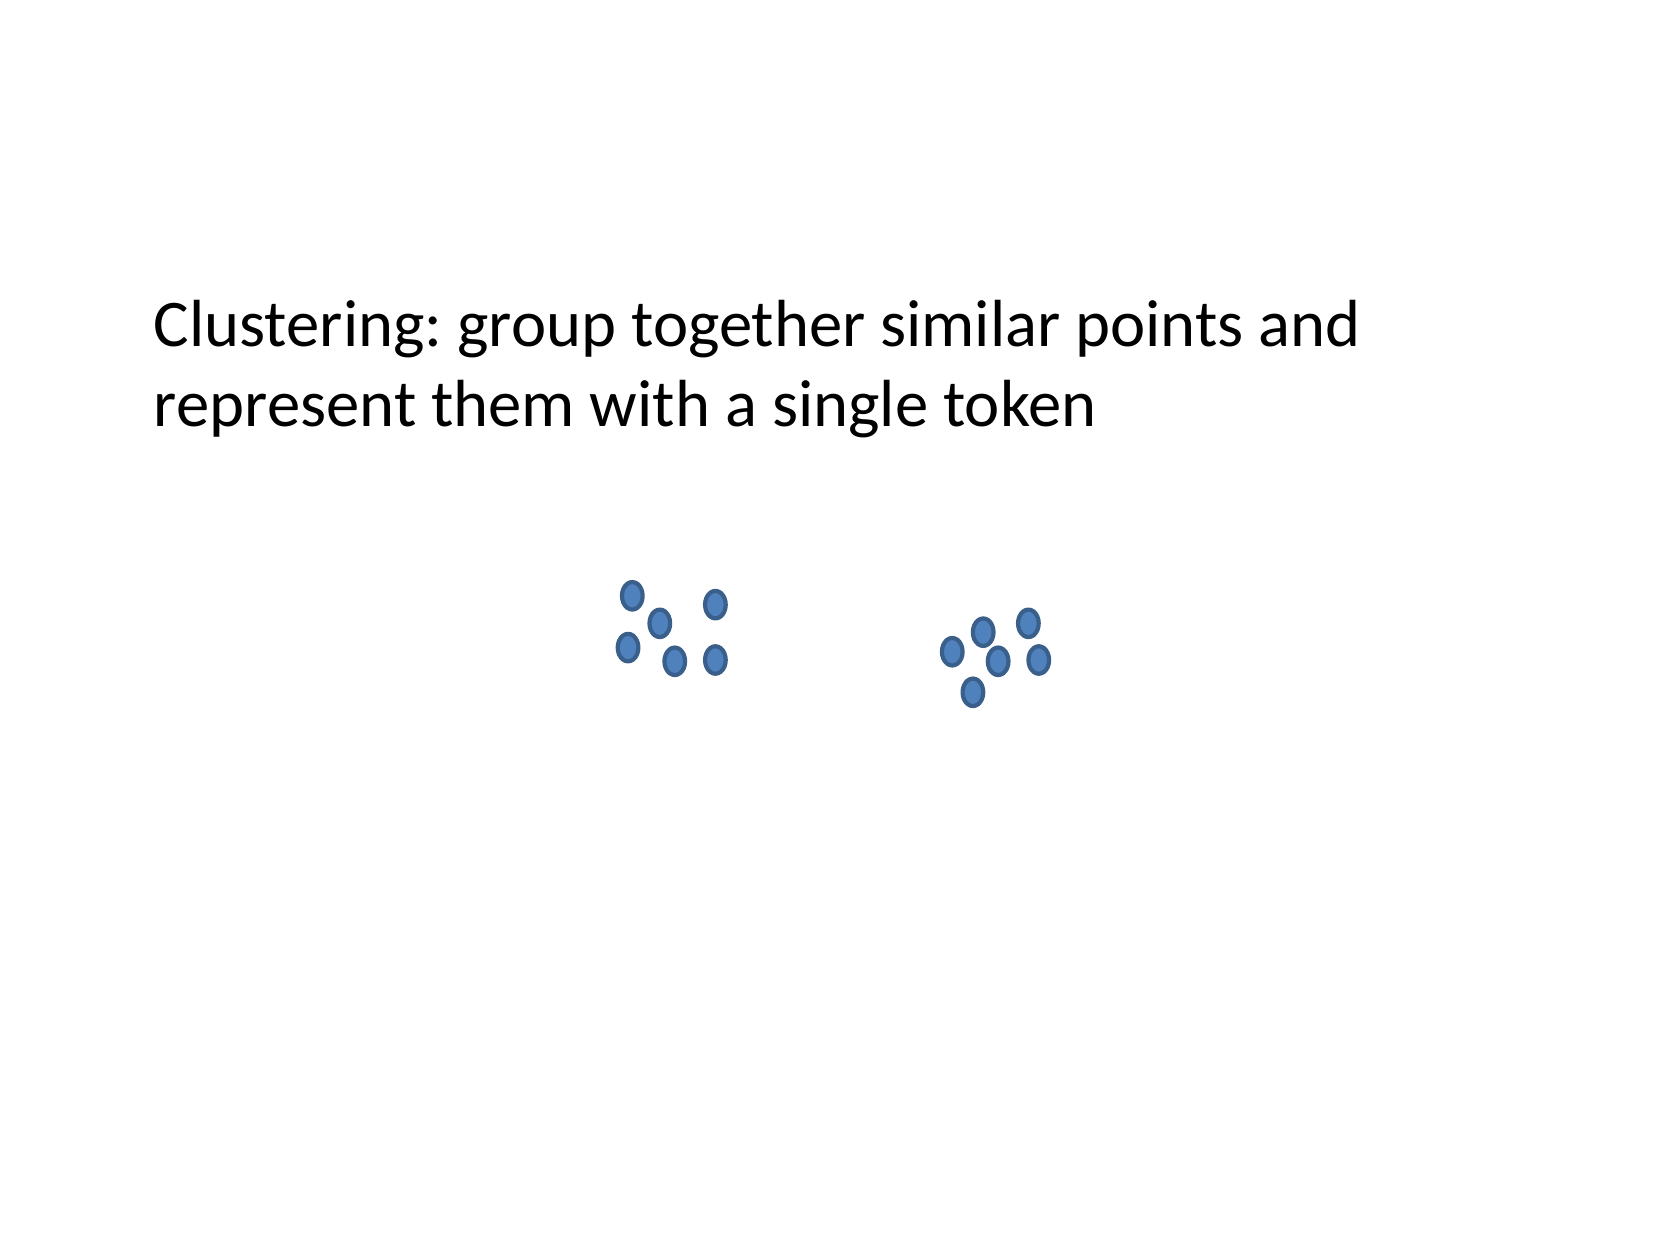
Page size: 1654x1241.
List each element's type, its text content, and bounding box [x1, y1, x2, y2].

text_box [621, 582, 643, 610]
text_box [649, 609, 671, 638]
text_box [962, 678, 984, 707]
text_box [1018, 609, 1039, 638]
text_box [705, 646, 726, 674]
text_box [705, 590, 726, 619]
text_box [987, 647, 1009, 676]
text_box [617, 633, 639, 662]
text_box [1028, 646, 1050, 674]
text_box [972, 618, 994, 646]
text_box [941, 637, 963, 666]
text_box [664, 647, 686, 676]
list Clustering: group together similar points and represent them with a single token [82, 179, 1571, 1186]
